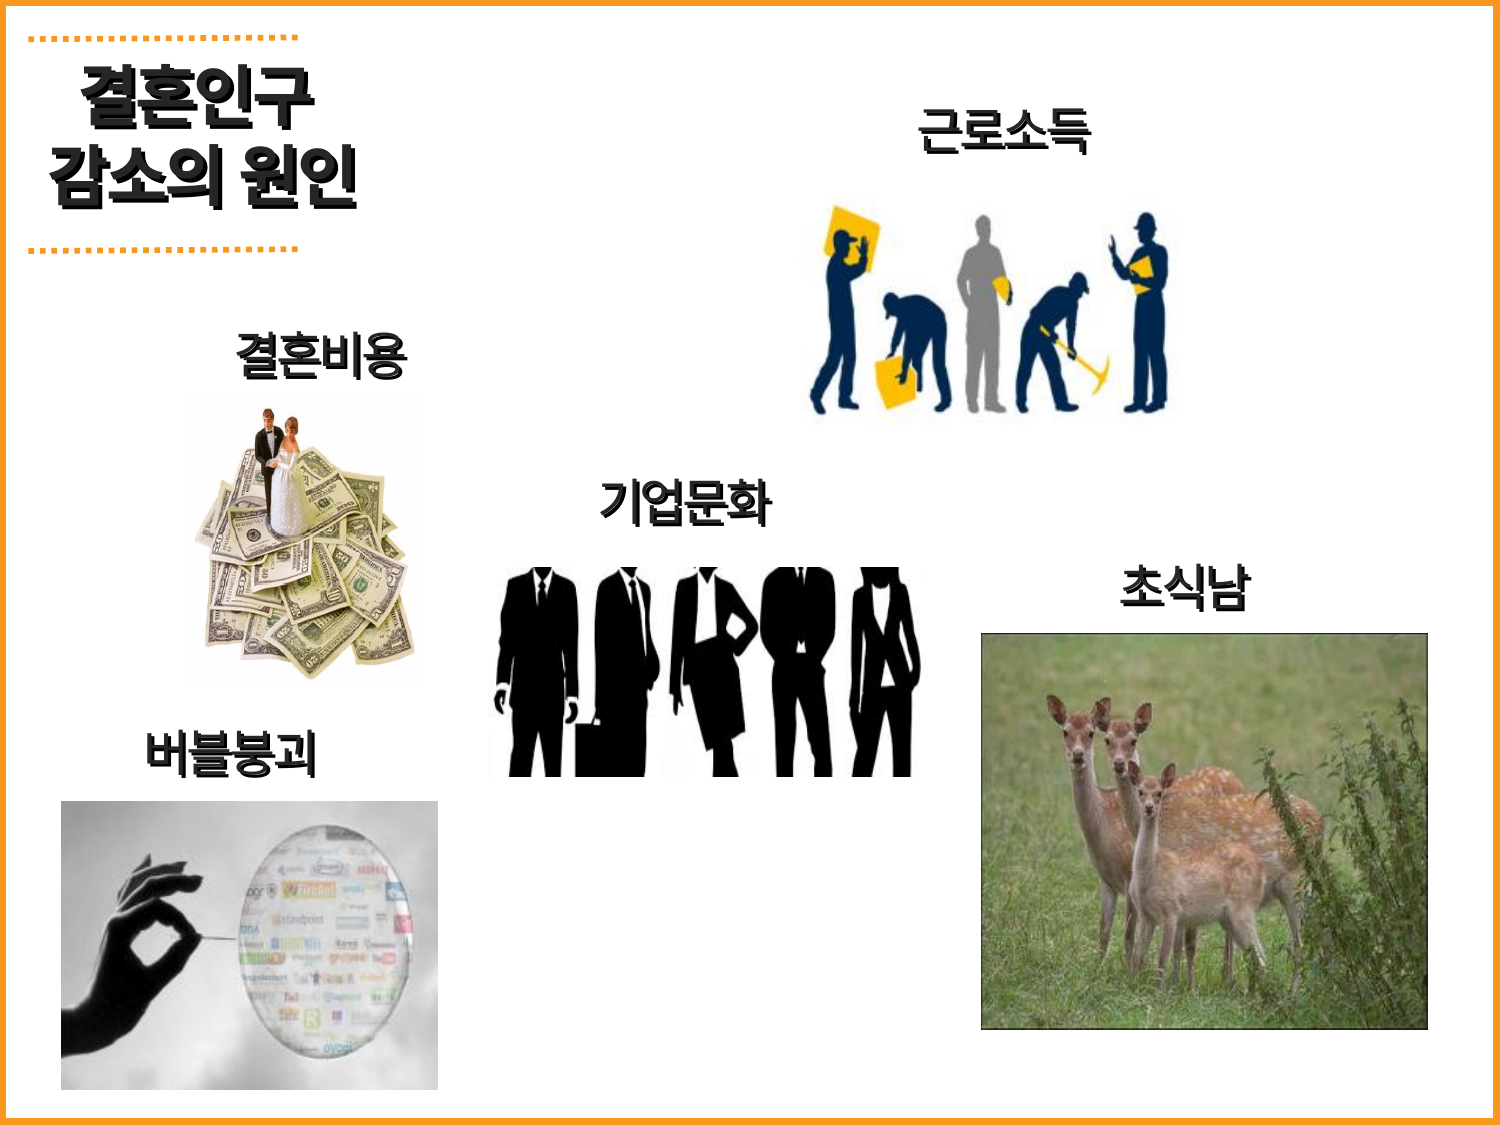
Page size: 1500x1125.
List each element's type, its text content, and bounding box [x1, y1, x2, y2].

text_box 근로소득 [834, 91, 1174, 167]
picture [488, 567, 928, 777]
text_box 초식남 [953, 548, 1416, 624]
text_box 기업문화 [554, 463, 815, 539]
picture [183, 391, 421, 682]
picture [981, 633, 1428, 1030]
text_box 버블붕괴 [104, 714, 358, 790]
picture [61, 801, 438, 1090]
picture [776, 174, 1212, 437]
text_box 결혼인구 감소의 원인 [17, 46, 390, 223]
text_box 결혼비용 [89, 316, 552, 393]
